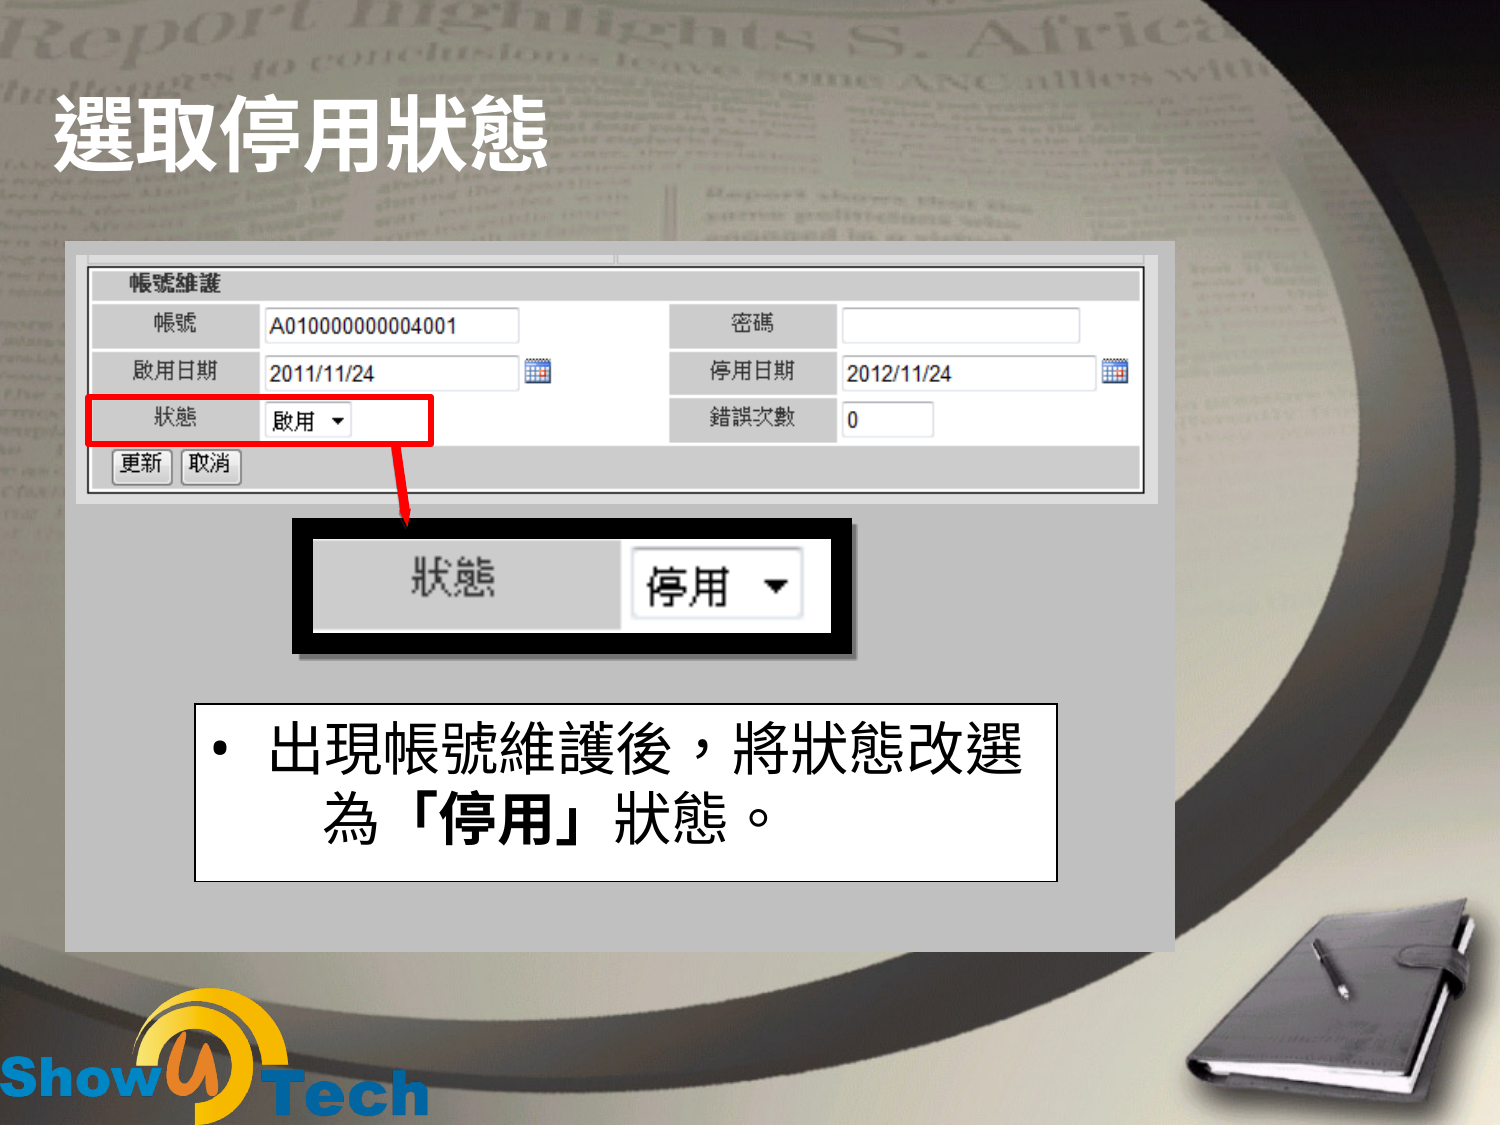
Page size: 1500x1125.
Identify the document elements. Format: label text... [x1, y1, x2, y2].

picture [76, 255, 1158, 504]
title 選取停用狀態 [37, 75, 1163, 175]
text_box 出現帳號維護後，將狀態改選為「停用」狀態。 [194, 704, 1058, 882]
picture [312, 538, 831, 634]
picture [92, 400, 428, 441]
